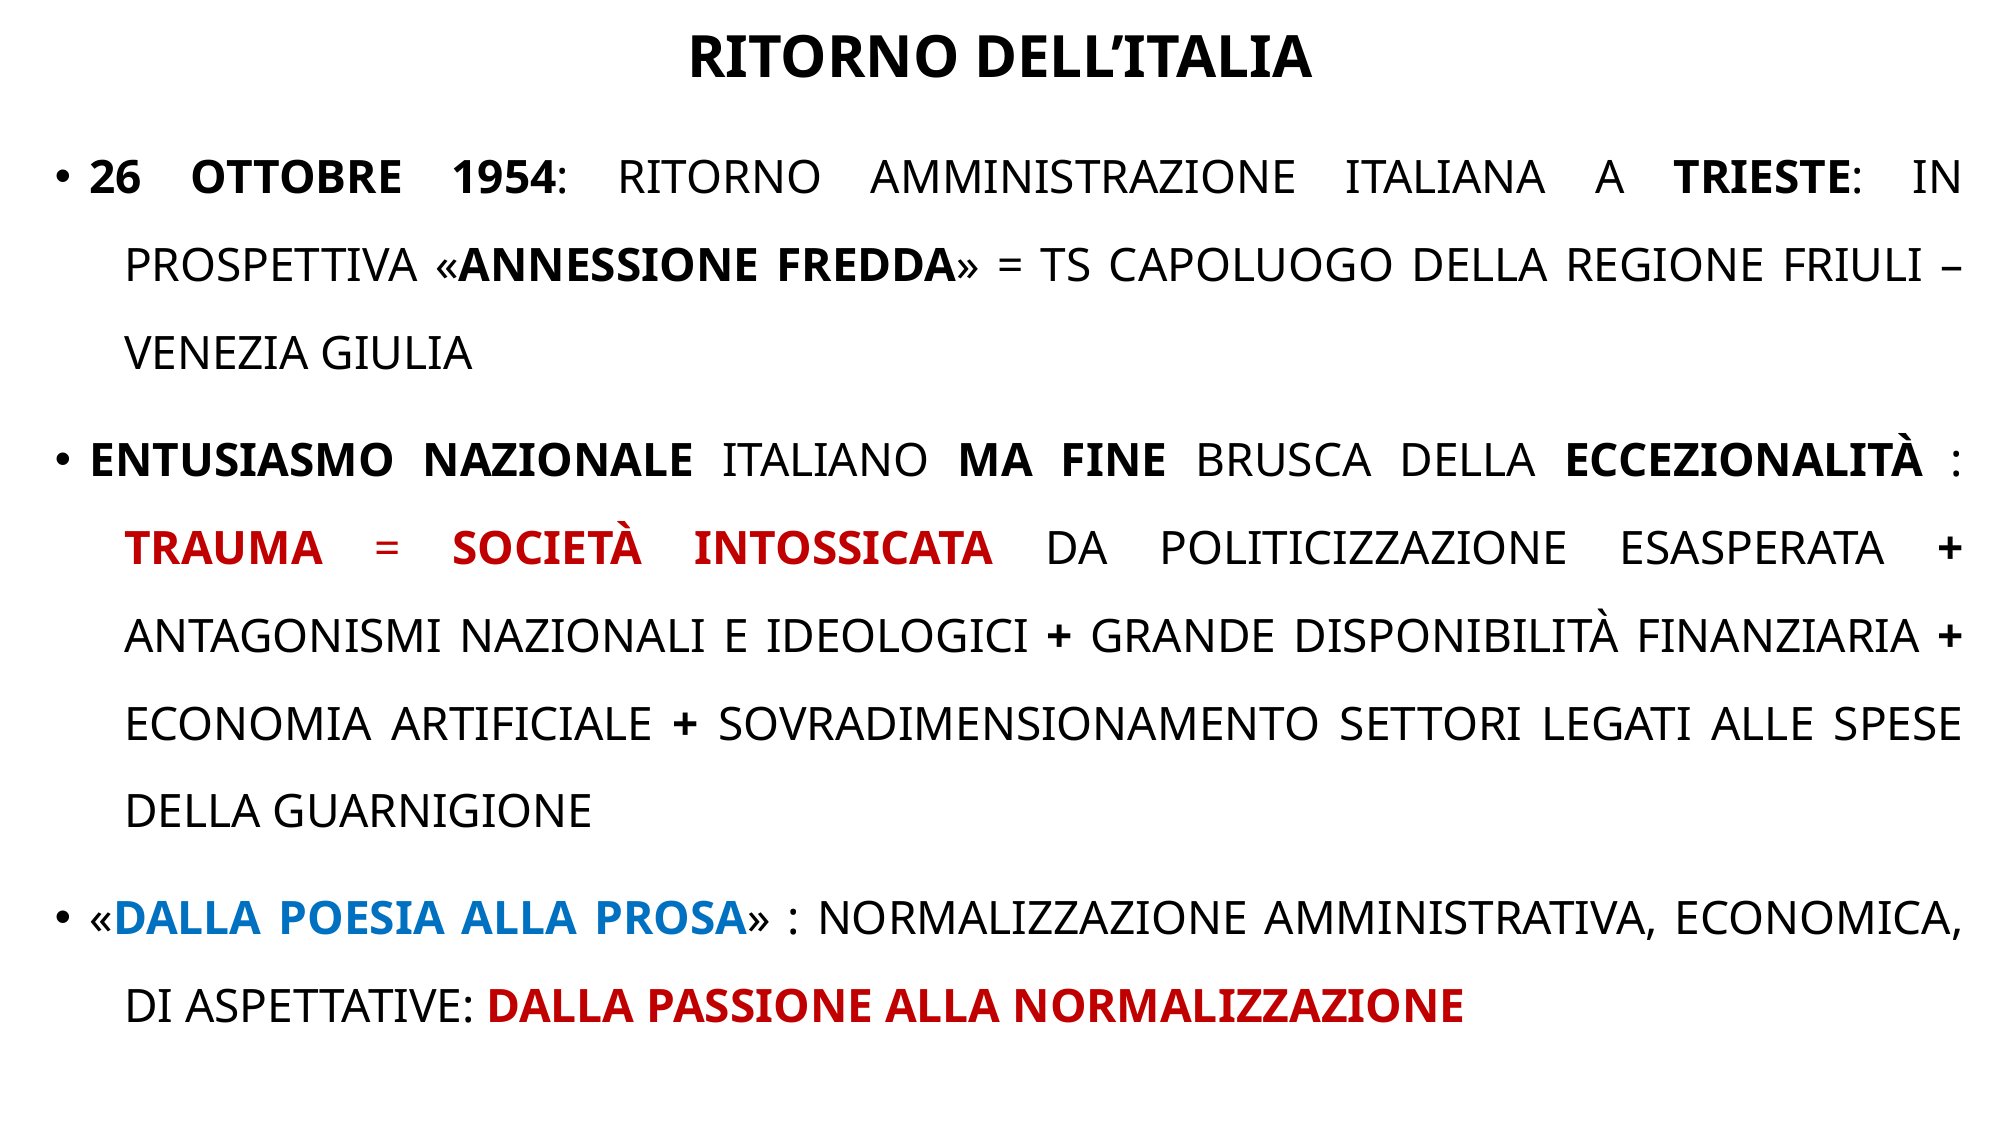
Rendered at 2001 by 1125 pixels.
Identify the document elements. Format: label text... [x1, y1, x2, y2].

list 26 OTTOBRE 1954: RITORNO AMMINISTRAZIONE ITALIANA A TRIESTE: IN PROSPETTIVA «ANNESSIONE FREDDA» = TS CAPOLUOGO DELLA REGIONE FRIULI – VENEZIA GIULIA ENTUSIASMO NAZIONALE ITALIANO MA FINE BRUSCA DELLA ECCEZIONALITÀ : TRAUMA = SOCIETÀ INTOSSICATA DA POLITICIZZAZIONE ESASPERATA + ANTAGONISMI NAZIONALI E IDEOLOGICI + GRANDE DISPONIBILITÀ FINANZIARIA + ECONOMIA ARTIFICIALE + SOVRADIMENSIONAMENTO SETTORI LEGATI ALLE SPESE DELLA GUARNIGIONE «DALLA POESIA ALLA PROSA» : NORMALIZZAZIONE AMMINISTRATIVA, ECONOMICA, DI ASPETTATIVE: DALLA PASSIONE ALLA NORMALIZZAZIONE [40, 111, 1979, 1048]
title RITORNO DELL’ITALIA [137, 0, 1863, 111]
